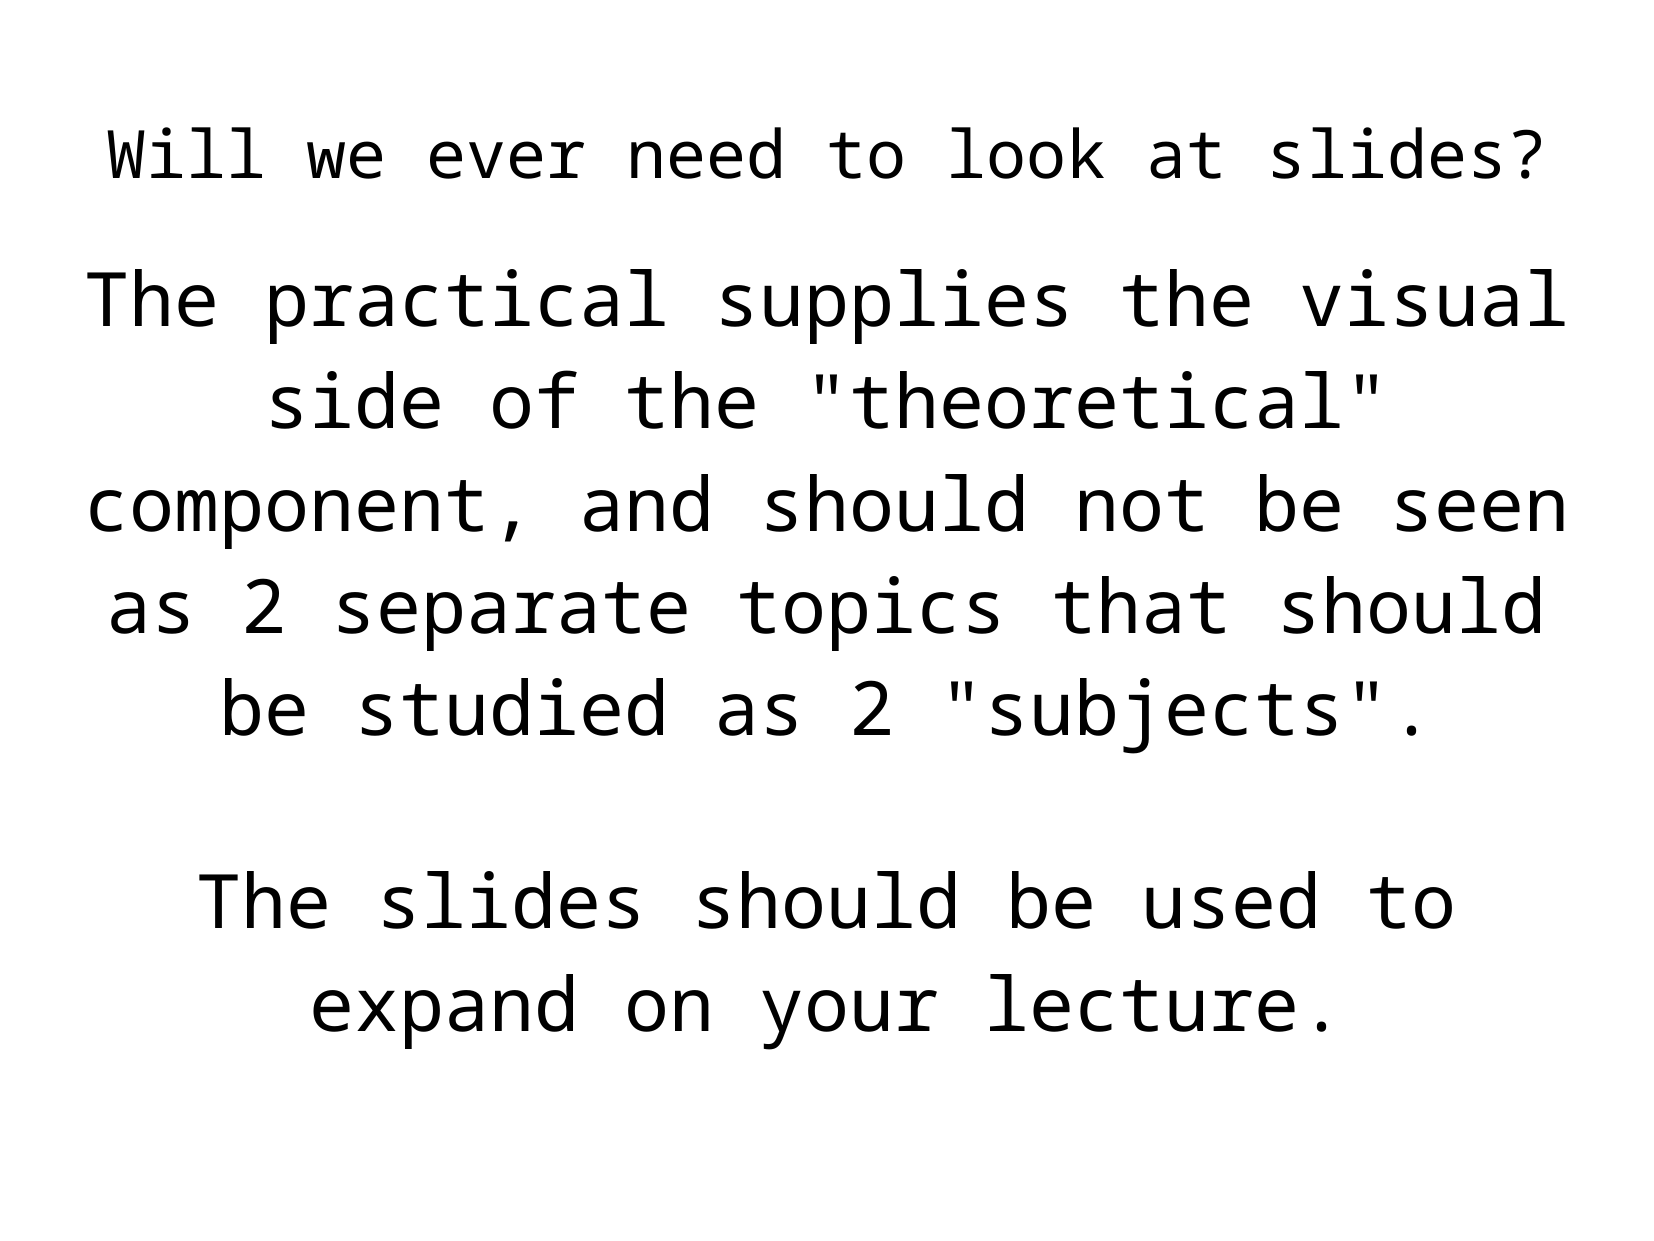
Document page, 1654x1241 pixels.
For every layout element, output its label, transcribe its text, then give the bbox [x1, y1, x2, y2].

subtitle The practical supplies the visual side of the "theoretical" component, and should not be seen as 2 separate topics that should be studied as 2 "subjects". The slides should be used to expand on your lecture. [82, 290, 1571, 1010]
title Will we ever need to look at slides? [82, 49, 1571, 257]
